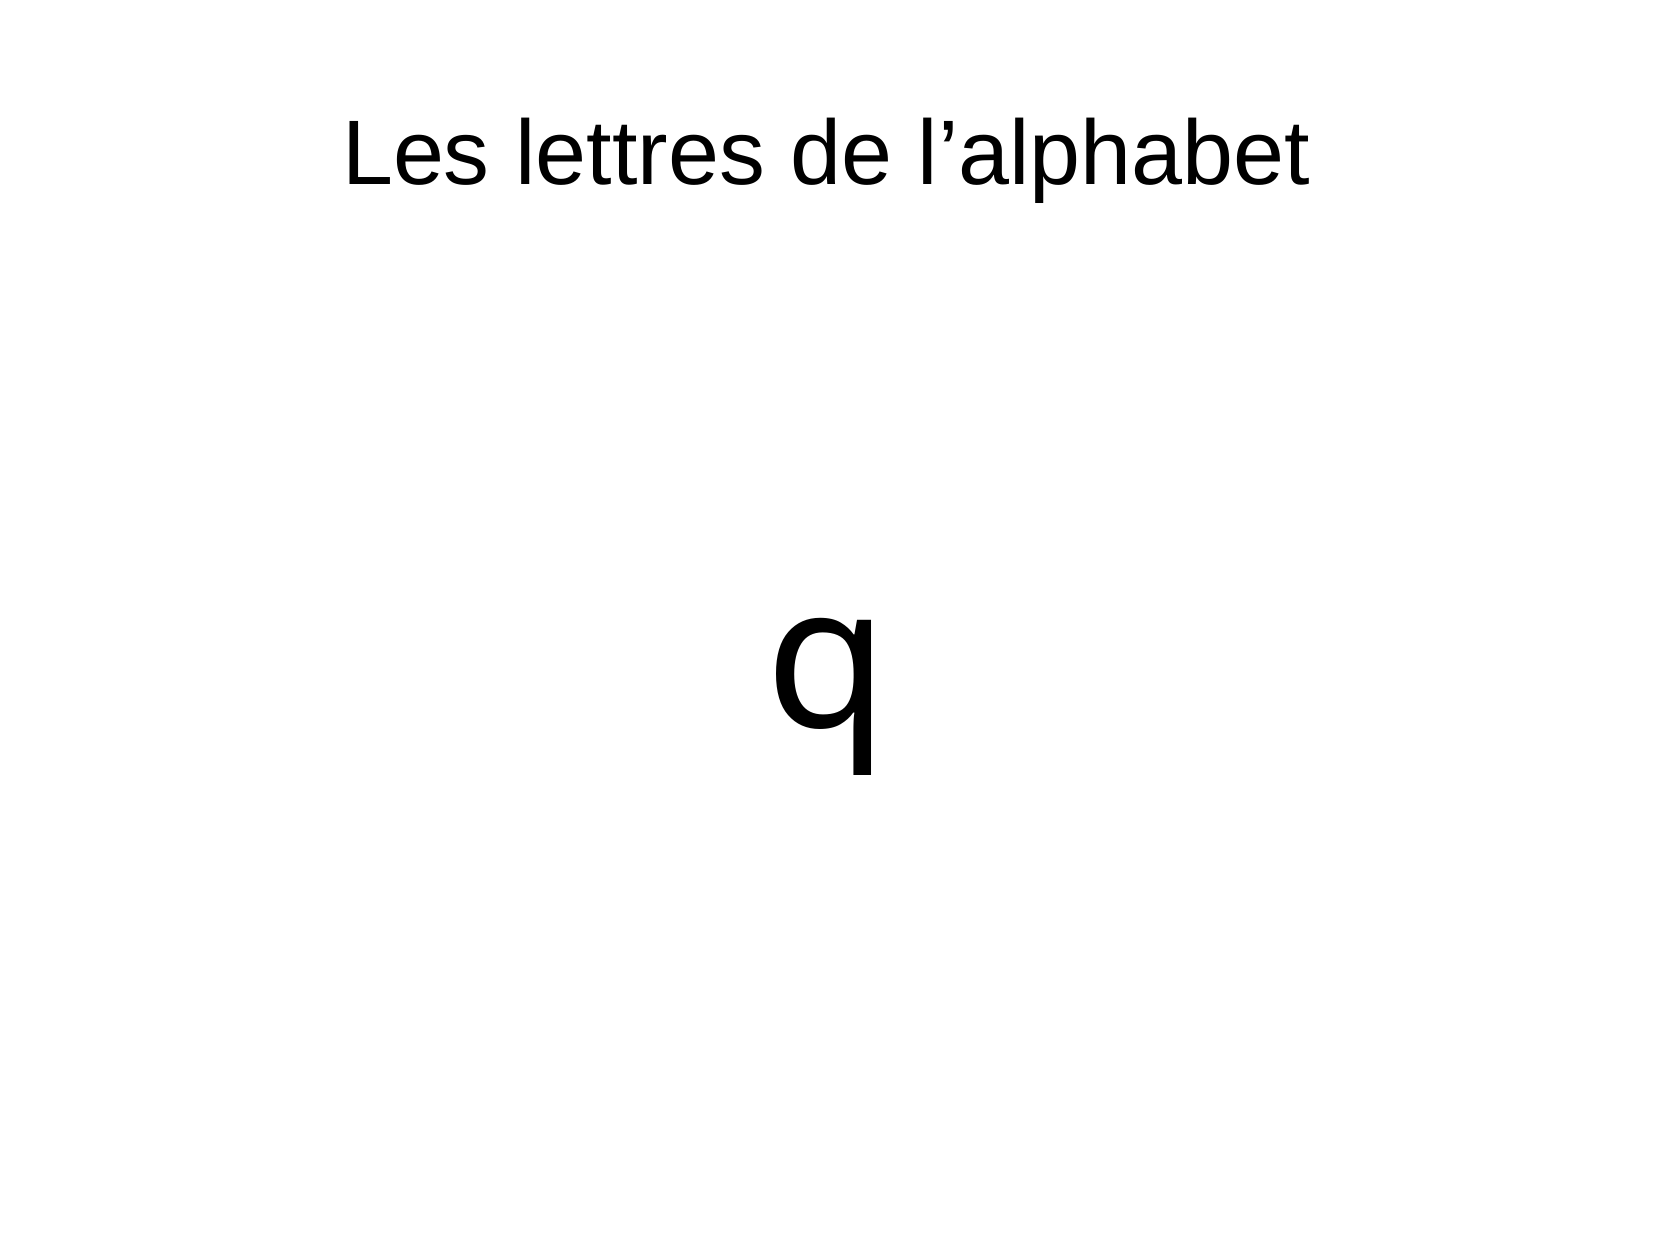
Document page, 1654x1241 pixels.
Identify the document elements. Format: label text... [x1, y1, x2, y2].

subtitle q [82, 290, 1571, 1010]
title Les lettres de l’alphabet [82, 49, 1571, 257]
